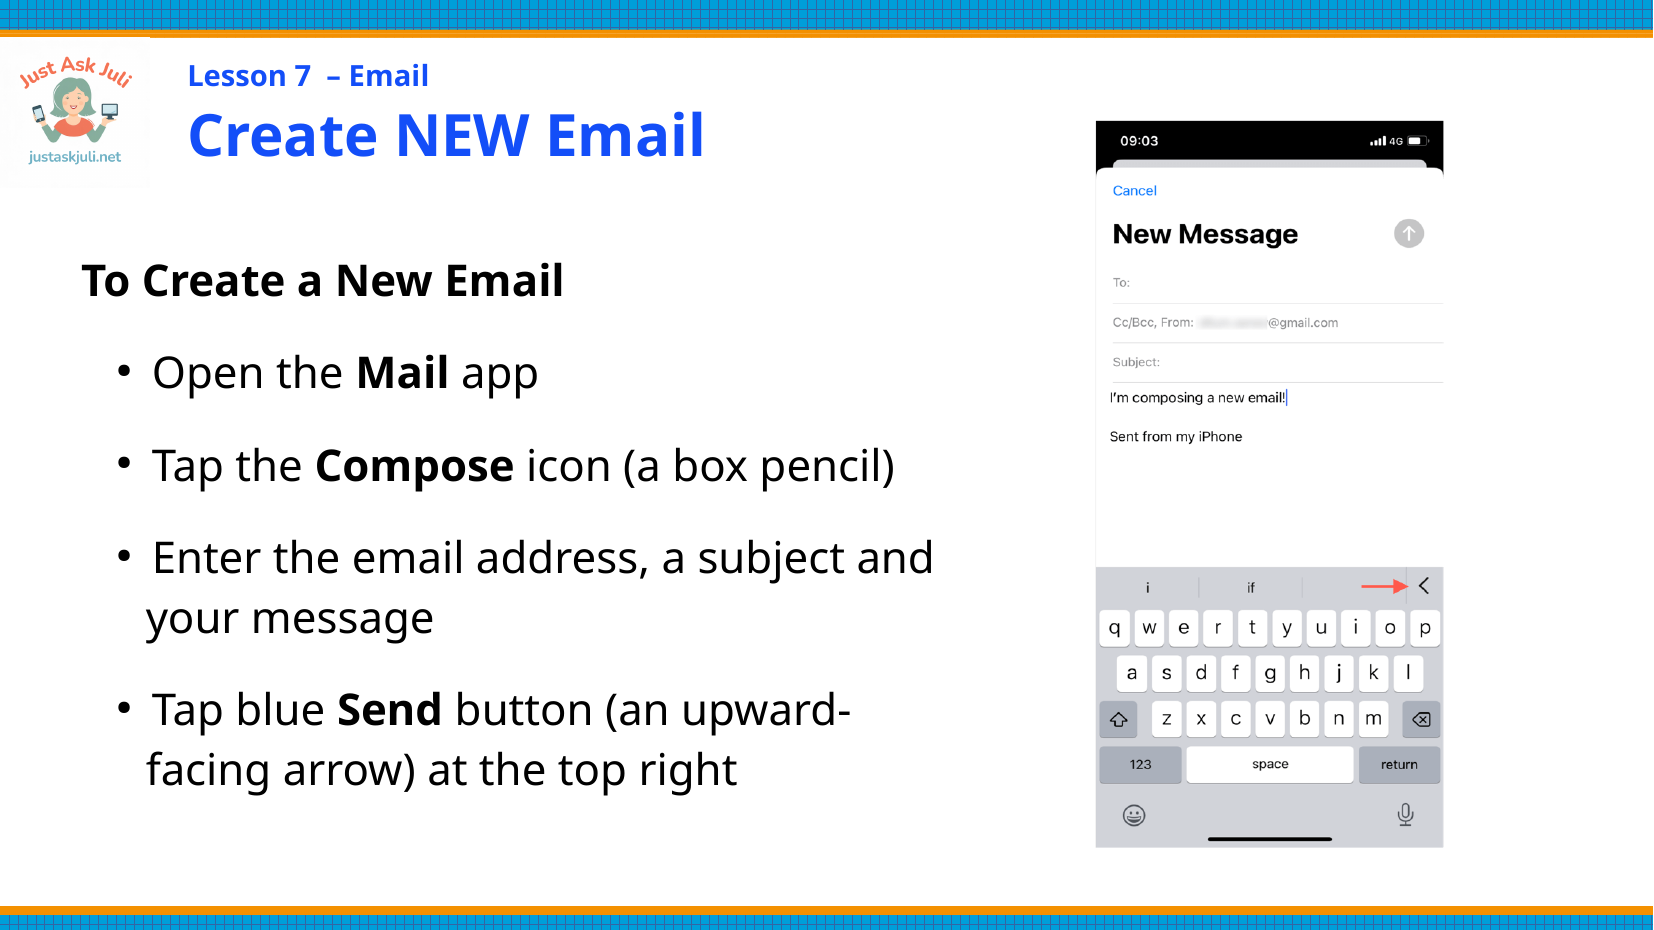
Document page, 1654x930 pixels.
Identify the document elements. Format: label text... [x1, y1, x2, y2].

text_box To Create a New Email Open the Mail app Tap the Compose icon (a box pencil) Enter the email address, a subject and your message Tap blue Send button (an upward-facing arrow) at the top right [74, 249, 975, 798]
picture [1087, 112, 1463, 855]
text_box Lesson 7 – Email Create NEW Email [187, 37, 1238, 192]
picture [0, 37, 150, 188]
